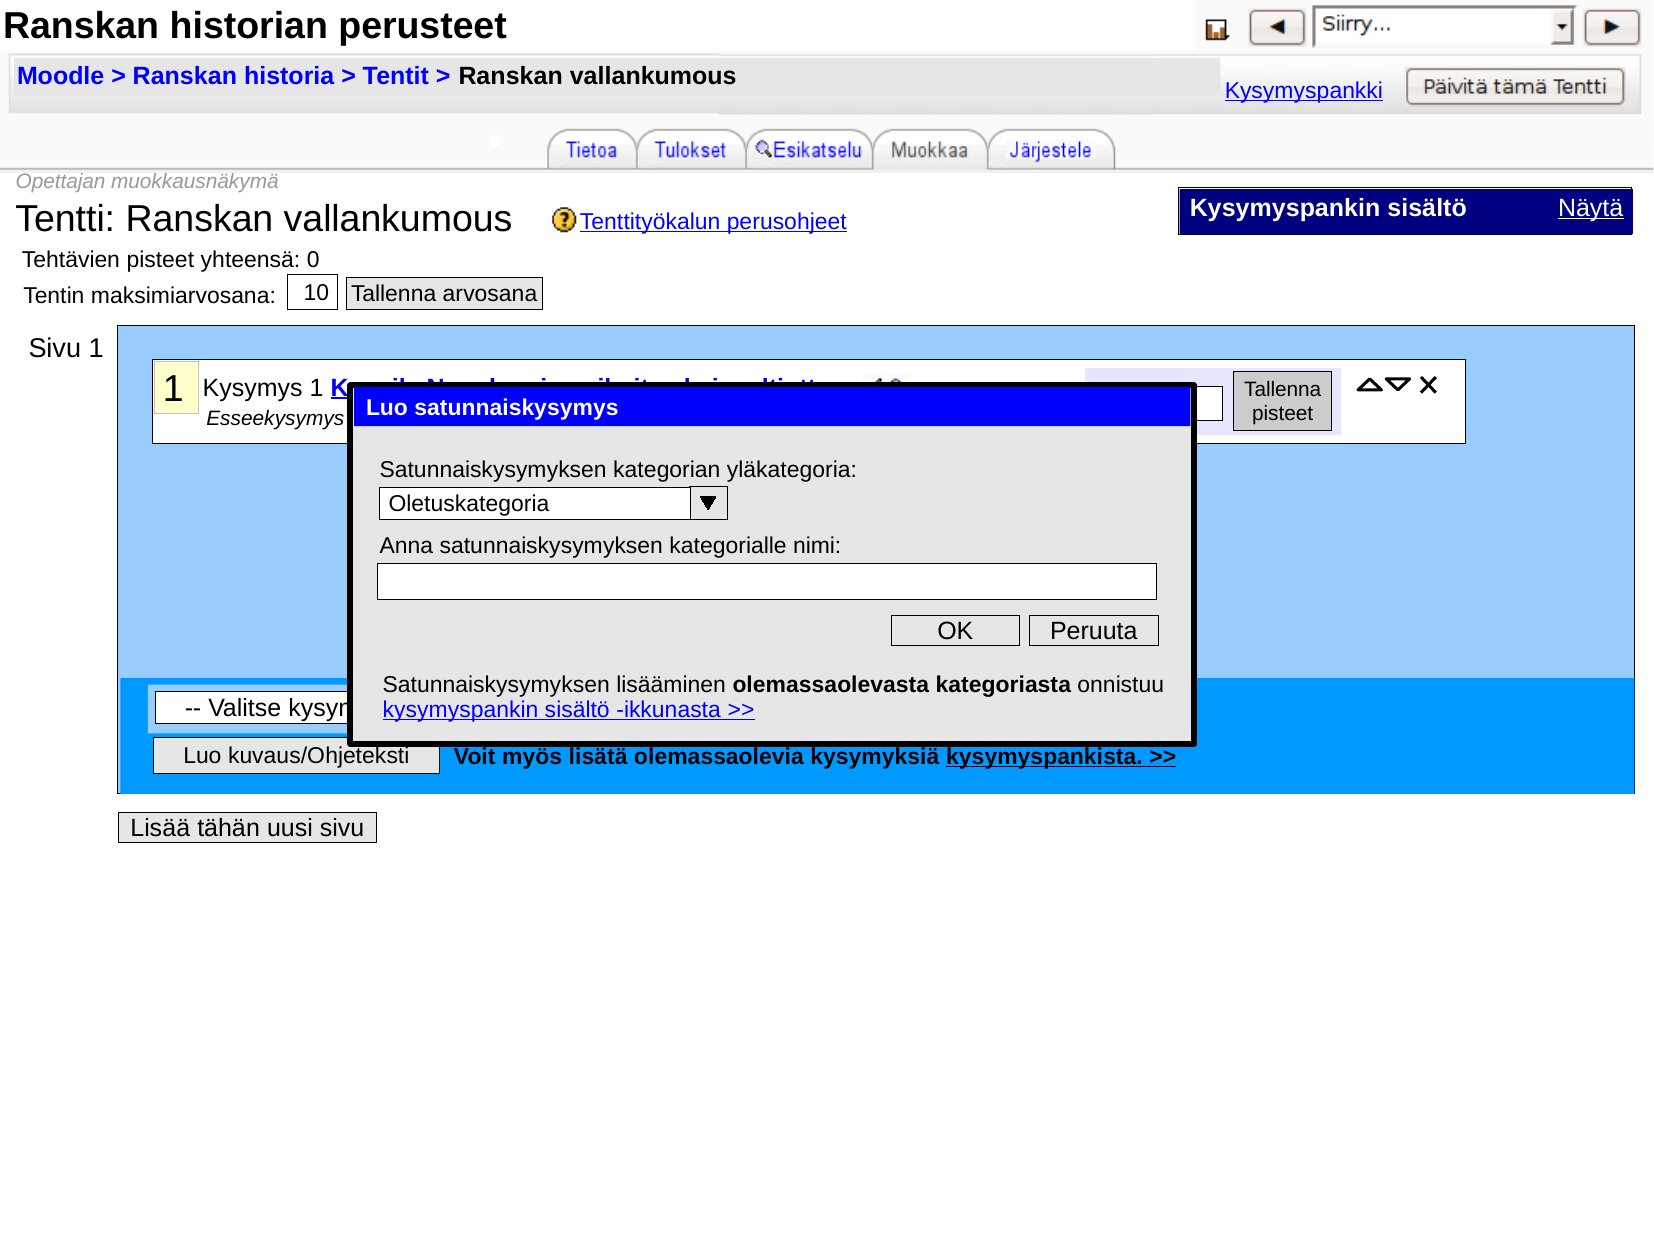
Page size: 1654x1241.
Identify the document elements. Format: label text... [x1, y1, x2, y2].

text_box Moodle > Ranskan historia > Tentit > Ranskan vallankumous [14, 57, 1221, 95]
text_box Sivu 1 [25, 328, 107, 369]
text_box 1 [159, 363, 187, 415]
text_box -- Valitse kysymystyyppi -- [155, 691, 350, 724]
text_box Satunnaiskysymyksen kategorian yläkategoria: [376, 452, 861, 488]
text_box Luo kuvaus/Ohjeteksti [153, 737, 440, 774]
picture [551, 206, 578, 234]
text_box Lisää tähän uusi sivu [118, 812, 377, 843]
text_box Voit myös lisätä olemassaolevia kysymyksiä kysymyspankista. >> [450, 739, 1176, 774]
text_box 10 [287, 274, 338, 310]
text_box [1178, 187, 1632, 235]
picture [887, 374, 910, 385]
text_box Tallenna arvosana [346, 277, 543, 310]
text_box Peruuta [1029, 615, 1159, 646]
text_box Tehtävien pisteet yhteensä: 0 [18, 242, 323, 277]
text_box Kysymyspankin sisältö Näytä [1179, 189, 1633, 235]
text_box Opettajan muokkausnäkymä [12, 173, 282, 198]
text_box Esseekysymys [203, 402, 348, 435]
text_box Ranskan historian perusteet [0, 0, 1196, 52]
text_box OK [891, 615, 1020, 646]
text_box Kysymyspankki [1221, 73, 1386, 108]
text_box 1 [159, 415, 187, 421]
text_box Kysymys 1 Kuvaile Napoleonin vaiheita yksinvaltiutta ... [199, 368, 873, 407]
text_box Anna satunnaiskysymyksen kategorialle nimi: [376, 528, 846, 563]
picture [0, 0, 1654, 173]
text_box Tallenna pisteet [1233, 371, 1332, 431]
text_box Tenttityökalun perusohjeet [577, 204, 851, 239]
text_box Tentti: Ranskan vallankumous [12, 193, 516, 245]
text_box Oletuskategoria [379, 487, 691, 520]
text_box Tentin maksimiarvosana: [20, 278, 280, 313]
text_box [117, 325, 1635, 794]
picture [863, 374, 885, 385]
text_box Luo satunnaiskysymys [363, 390, 621, 426]
text_box Satunnaiskysymyksen lisääminen olemassaolevasta kategoriasta onnistuu kysymyspankin sisältö -ikkunasta >> [379, 667, 1174, 730]
